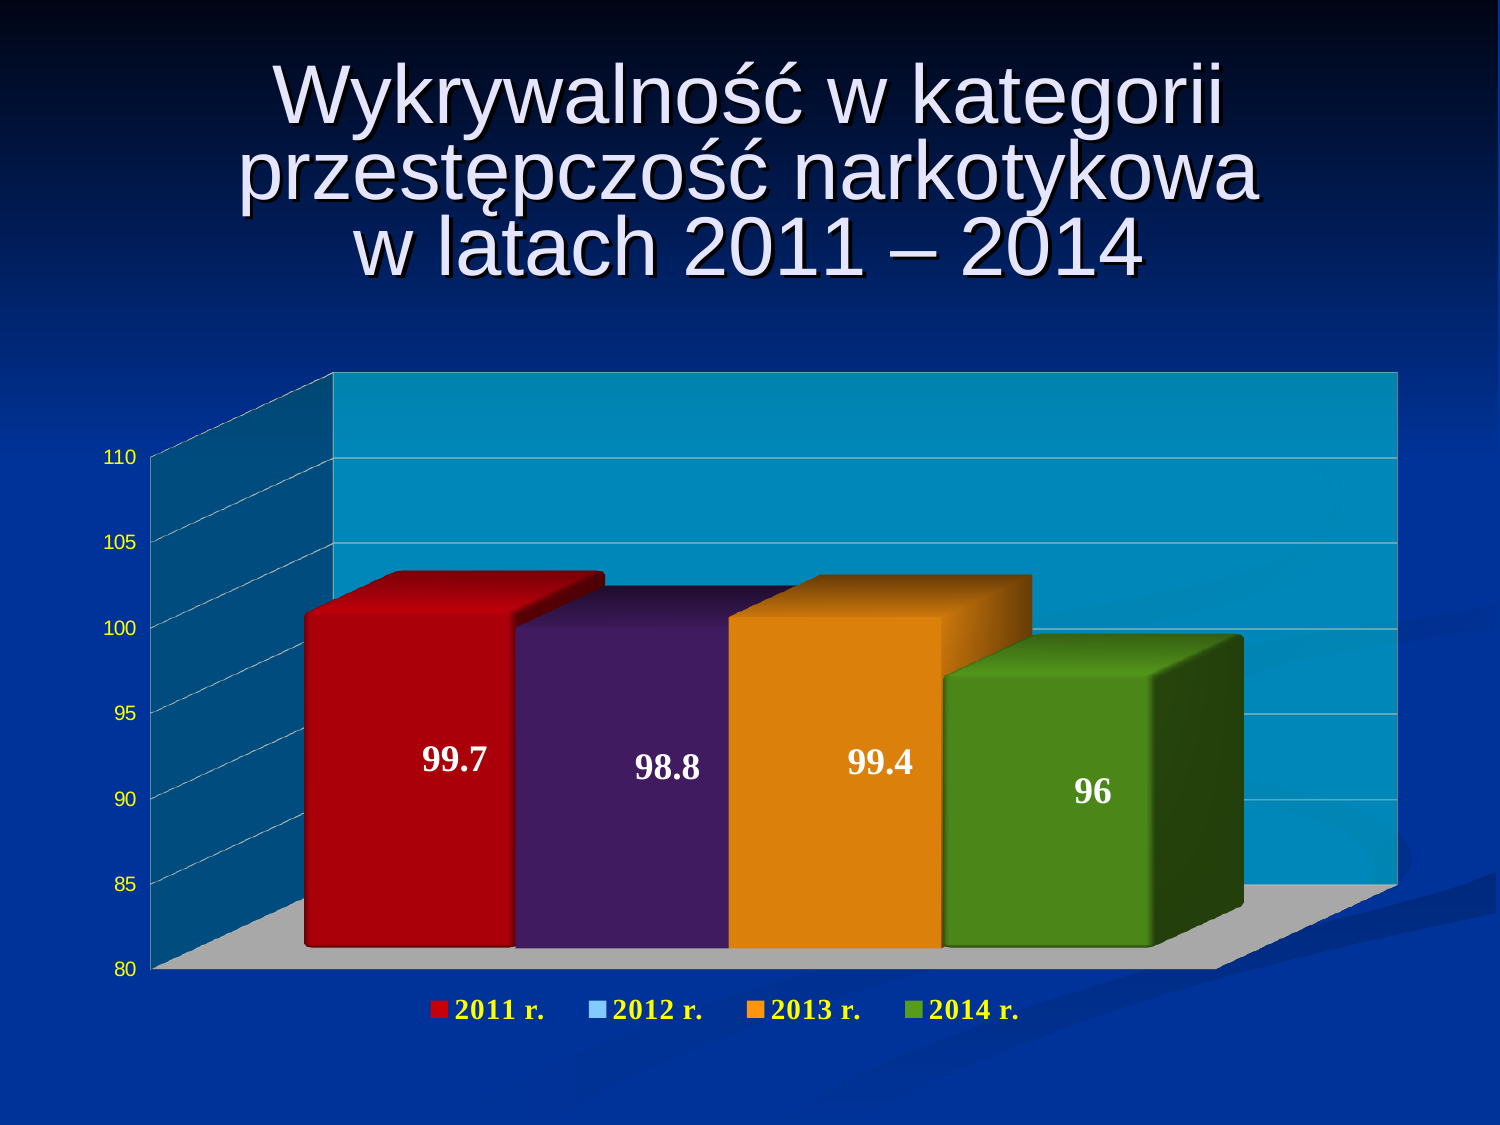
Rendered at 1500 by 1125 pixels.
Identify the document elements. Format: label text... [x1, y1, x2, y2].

title Wykrywalność w kategorii przestępczość narkotykowa w latach 2011 – 2014 [75, 21, 1424, 256]
chart [11, 342, 1500, 1125]
